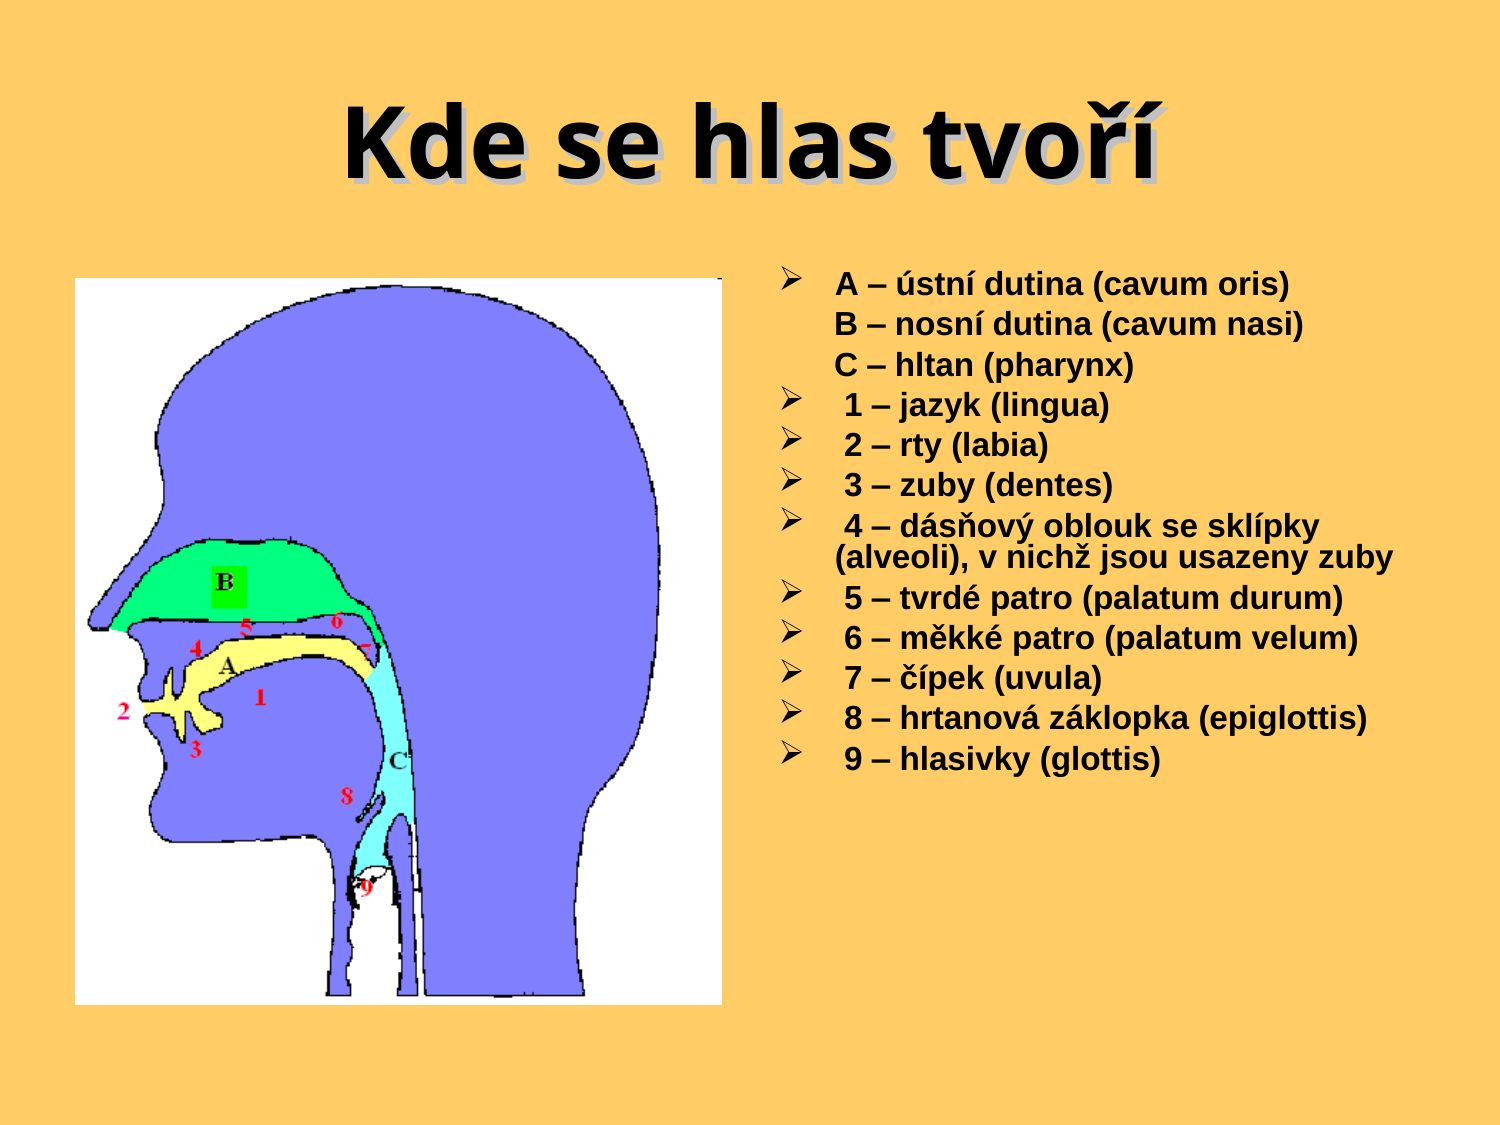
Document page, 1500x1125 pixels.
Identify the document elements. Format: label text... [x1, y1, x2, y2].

title Kde se hlas tvoří [75, 45, 1426, 233]
list A ‒ ústní dutina (cavum oris) B ‒ nosní dutina (cavum nasi) C ‒ hltan (pharynx) 1 ‒ jazyk (lingua) 2 ‒ rty (labia) 3 ‒ zuby (dentes) 4 ‒ dásňový oblouk se sklípky (alveoli), v nichž jsou usazeny zuby 5 ‒ tvrdé patro (palatum durum) 6 ‒ měkké patro (palatum velum) 7 ‒ čípek (uvula) 8 ‒ hrtanová záklopka (epiglottis) 9 ‒ hlasivky (glottis) [763, 262, 1426, 1006]
list [75, 278, 722, 1006]
